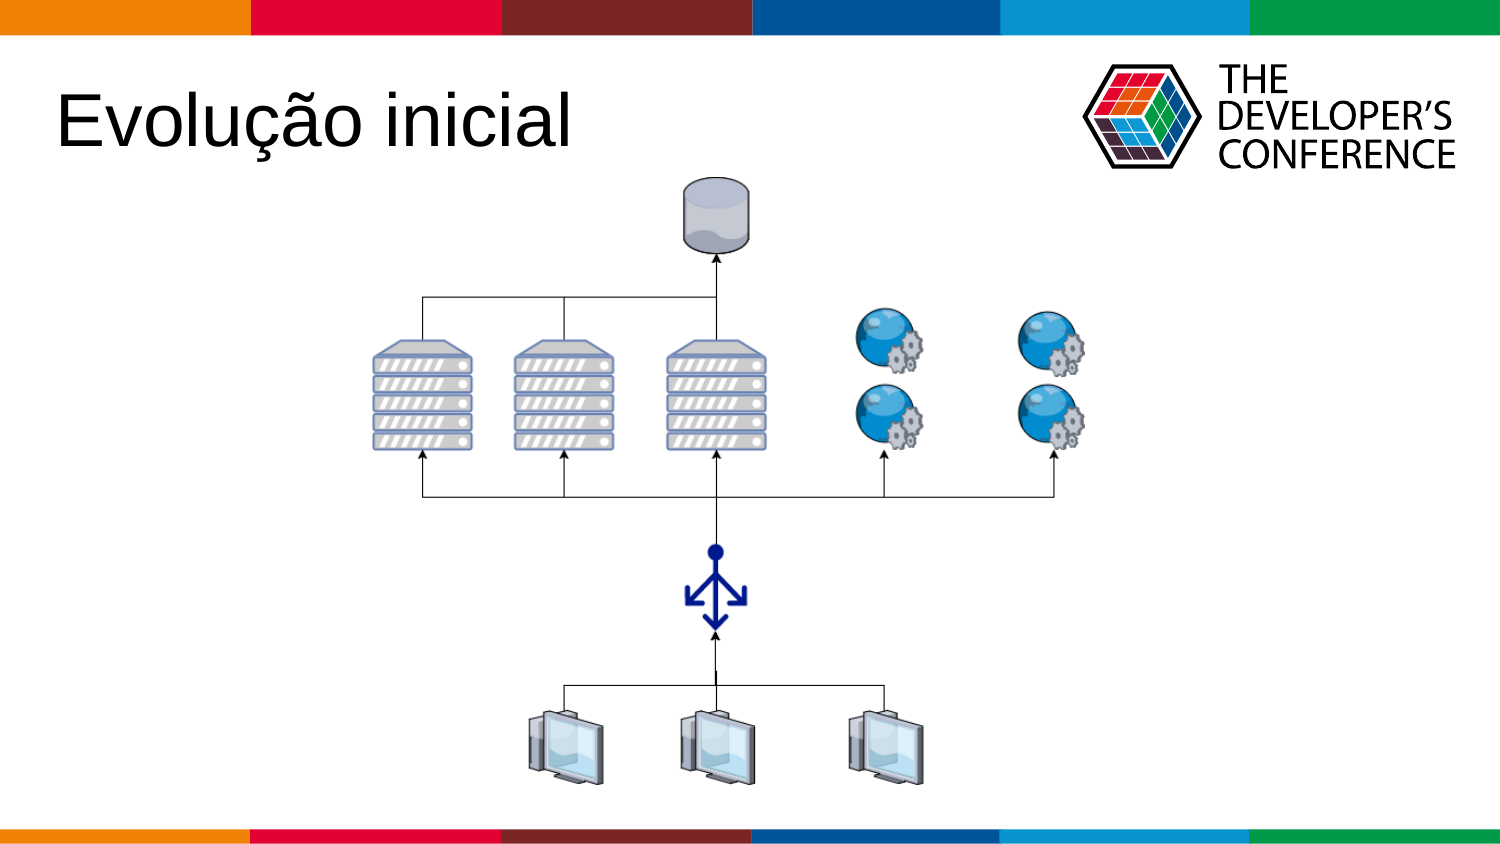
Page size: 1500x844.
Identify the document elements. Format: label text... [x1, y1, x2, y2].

title Evolução inicial [41, 59, 975, 174]
picture [372, 177, 1085, 785]
